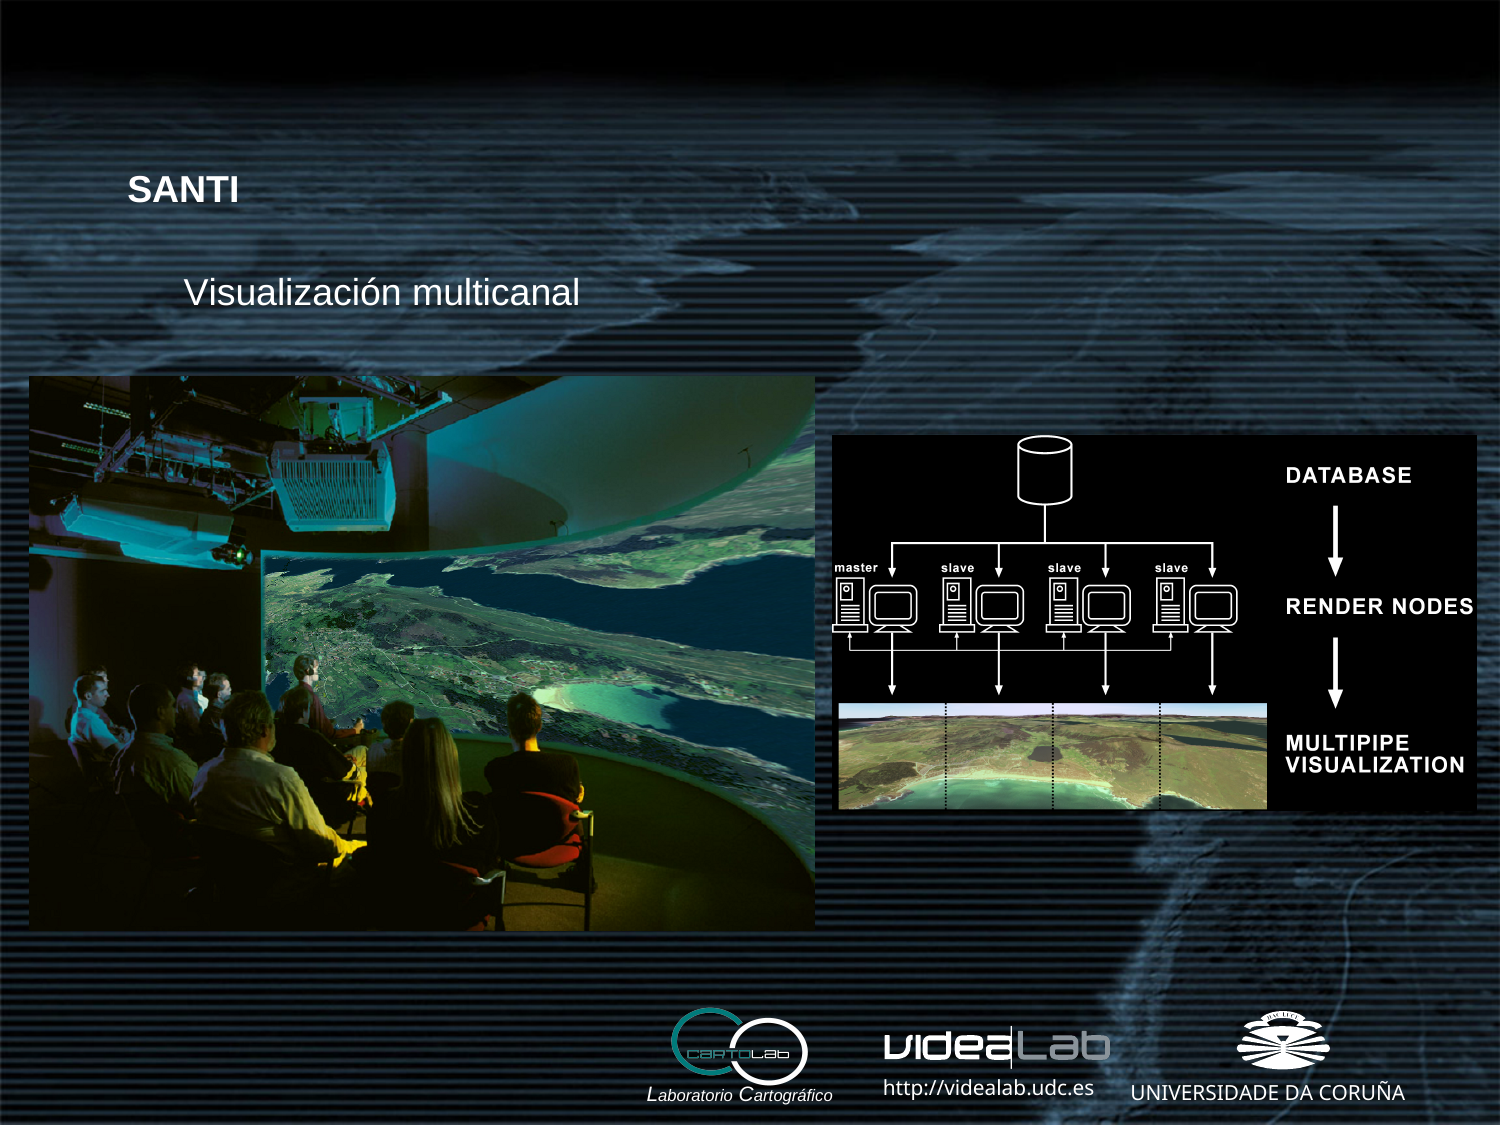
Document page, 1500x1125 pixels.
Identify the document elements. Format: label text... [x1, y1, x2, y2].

list SANTI Visualización multicanal [112, 160, 1388, 1001]
picture [0, 0, 1500, 1125]
